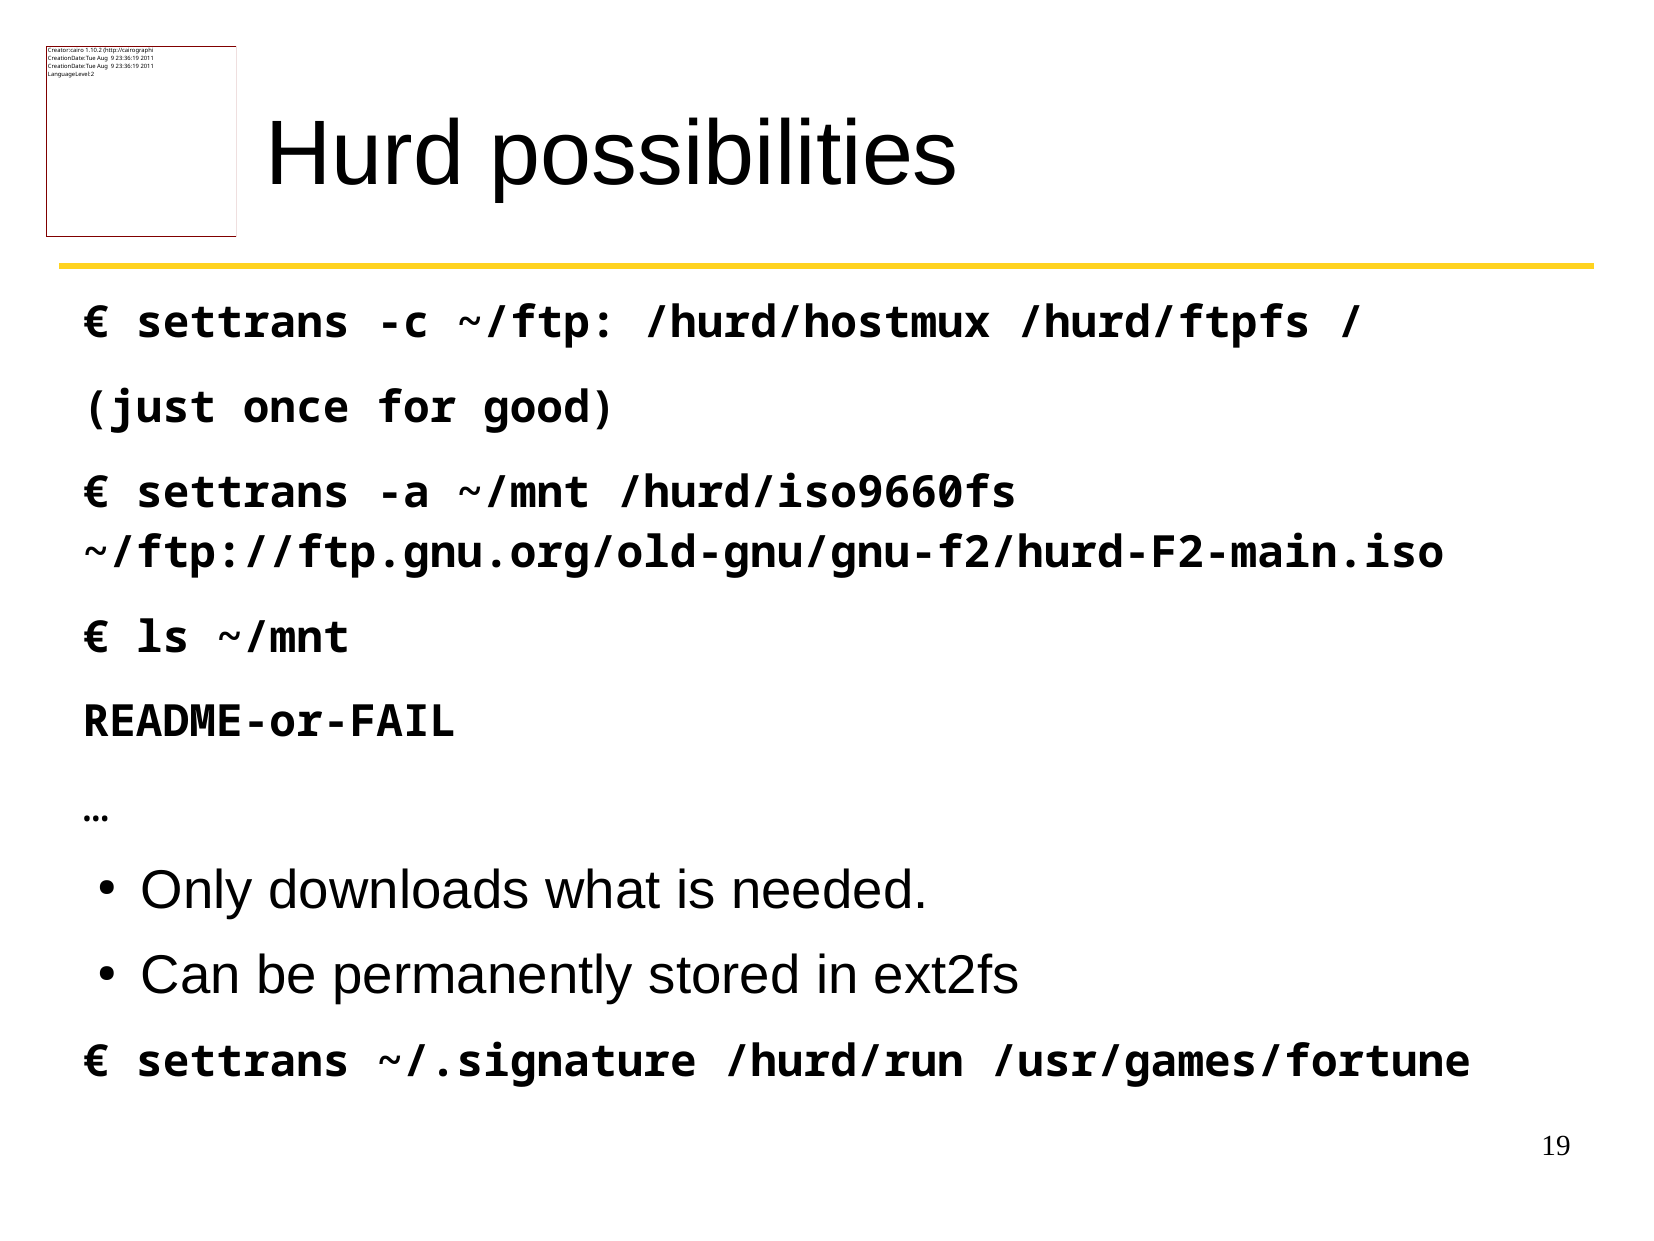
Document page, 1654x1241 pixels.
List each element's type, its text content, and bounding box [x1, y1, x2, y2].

list € settrans -c ~/ftp: /hurd/hostmux /hurd/ftpfs / (just once for good) € settrans -a ~/mnt /hurd/iso9660fs ~/ftp://ftp.gnu.org/old-gnu/gnu-f2/hurd-F2-main.iso € ls ~/mnt README-or-FAIL … Only downloads what is needed. Can be permanently stored in ext2fs € settrans ~/.signature /hurd/run /usr/games/fortune [82, 290, 1571, 1109]
title Hurd possibilities [265, 49, 1571, 257]
